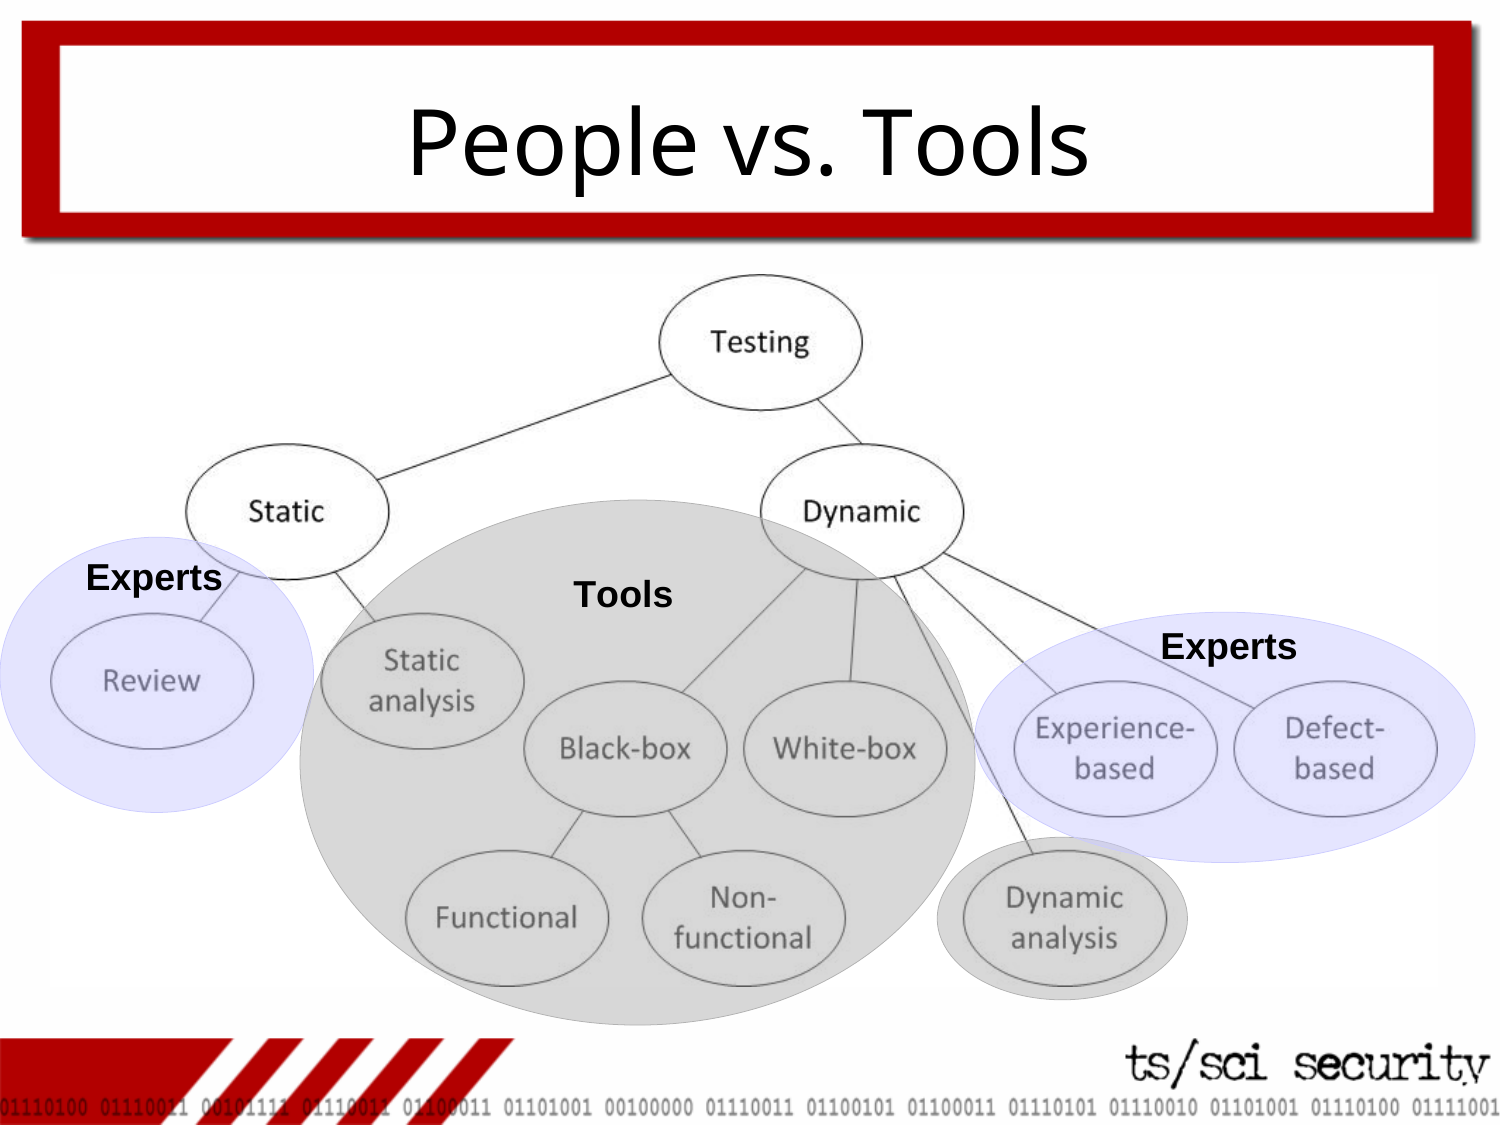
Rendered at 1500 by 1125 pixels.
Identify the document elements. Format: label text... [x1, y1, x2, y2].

text_box [108, 537, 206, 544]
text_box [0, 500, 1476, 1026]
title People vs. Tools [75, 21, 1423, 257]
text_box Experts [70, 544, 238, 606]
text_box Tools [558, 562, 689, 623]
picture [0, 0, 1500, 1125]
text_box Experts [1145, 614, 1313, 676]
